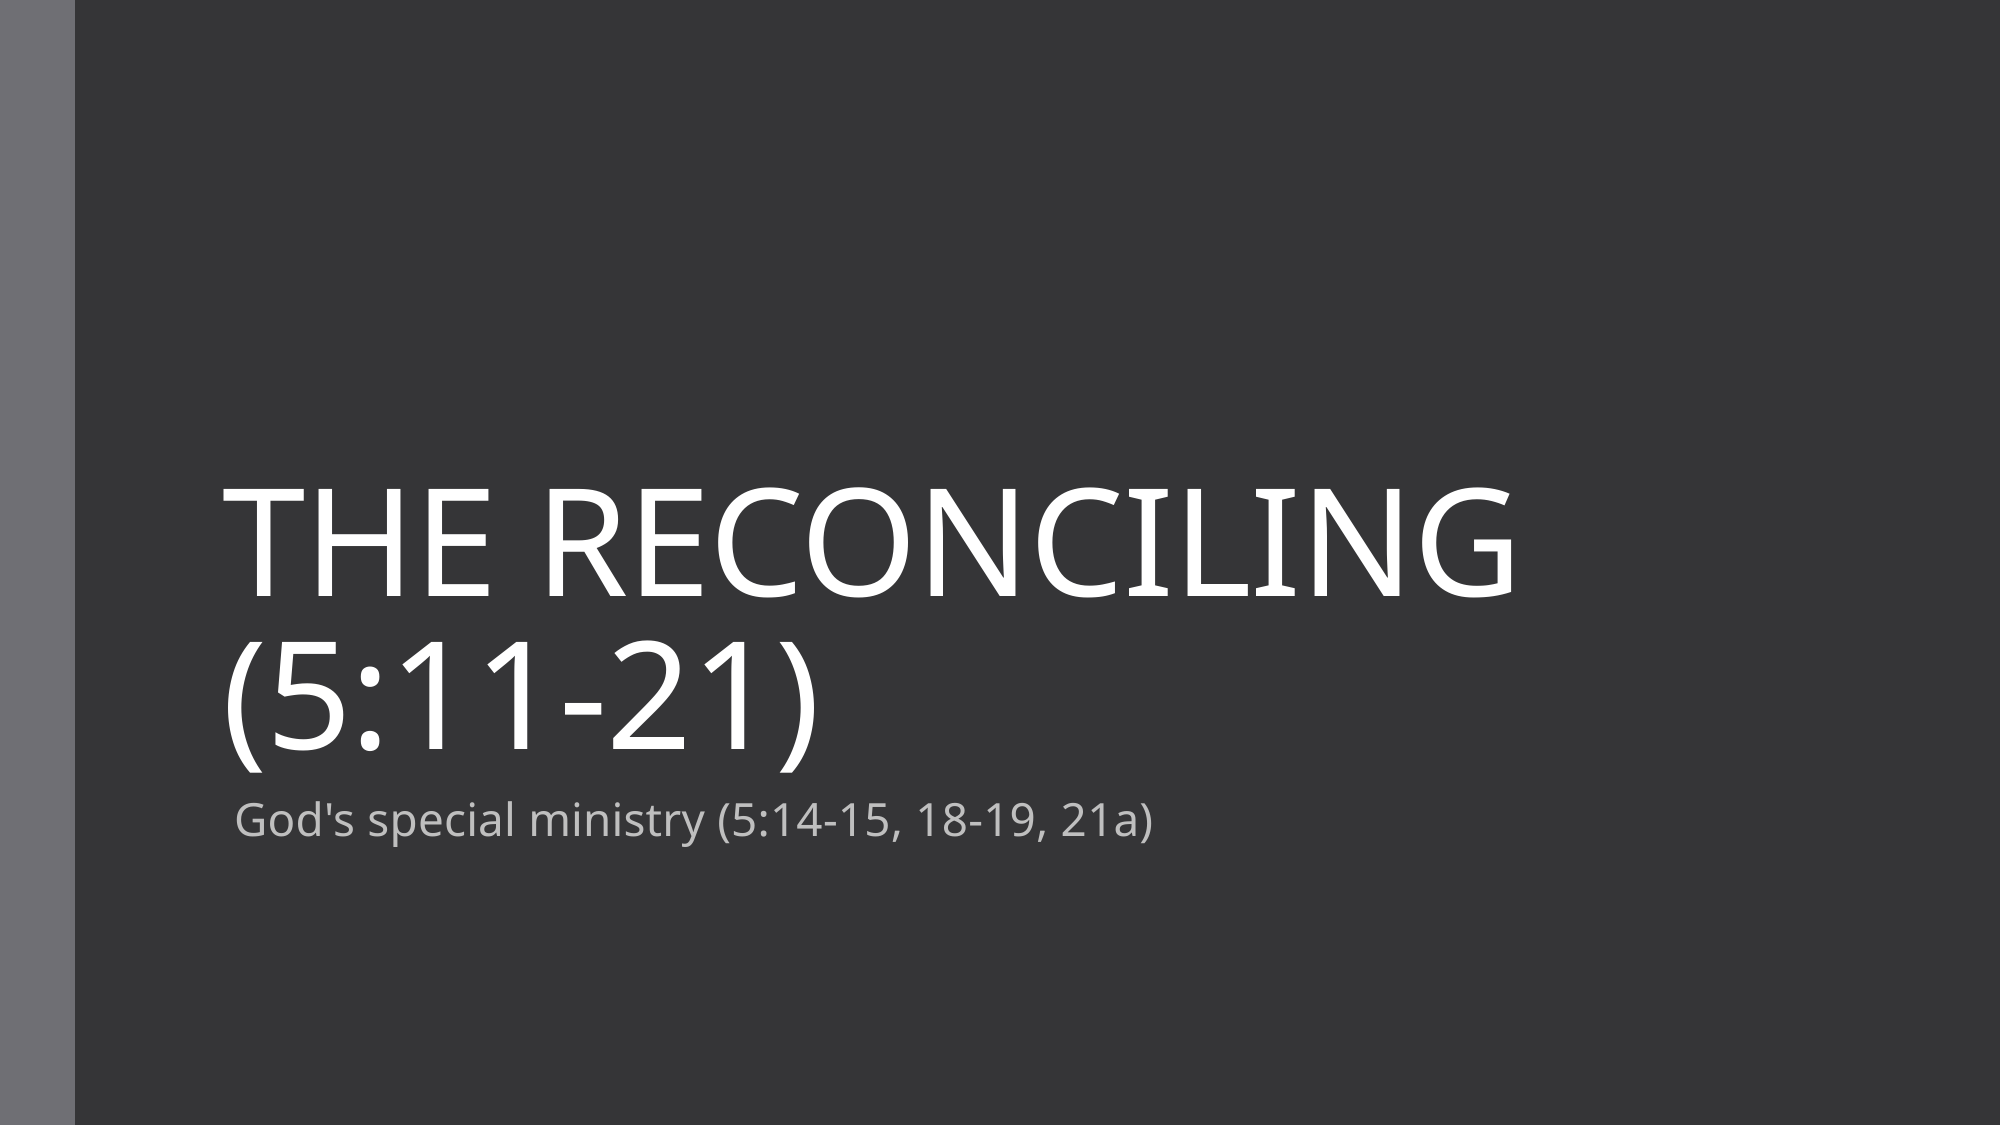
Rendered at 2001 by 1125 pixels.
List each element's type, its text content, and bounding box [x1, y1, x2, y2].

title THE RECONCILING (5:11-21) [206, 124, 1752, 787]
subtitle God's special ministry (5:14-15, 18-19, 21a) [206, 787, 1752, 1066]
